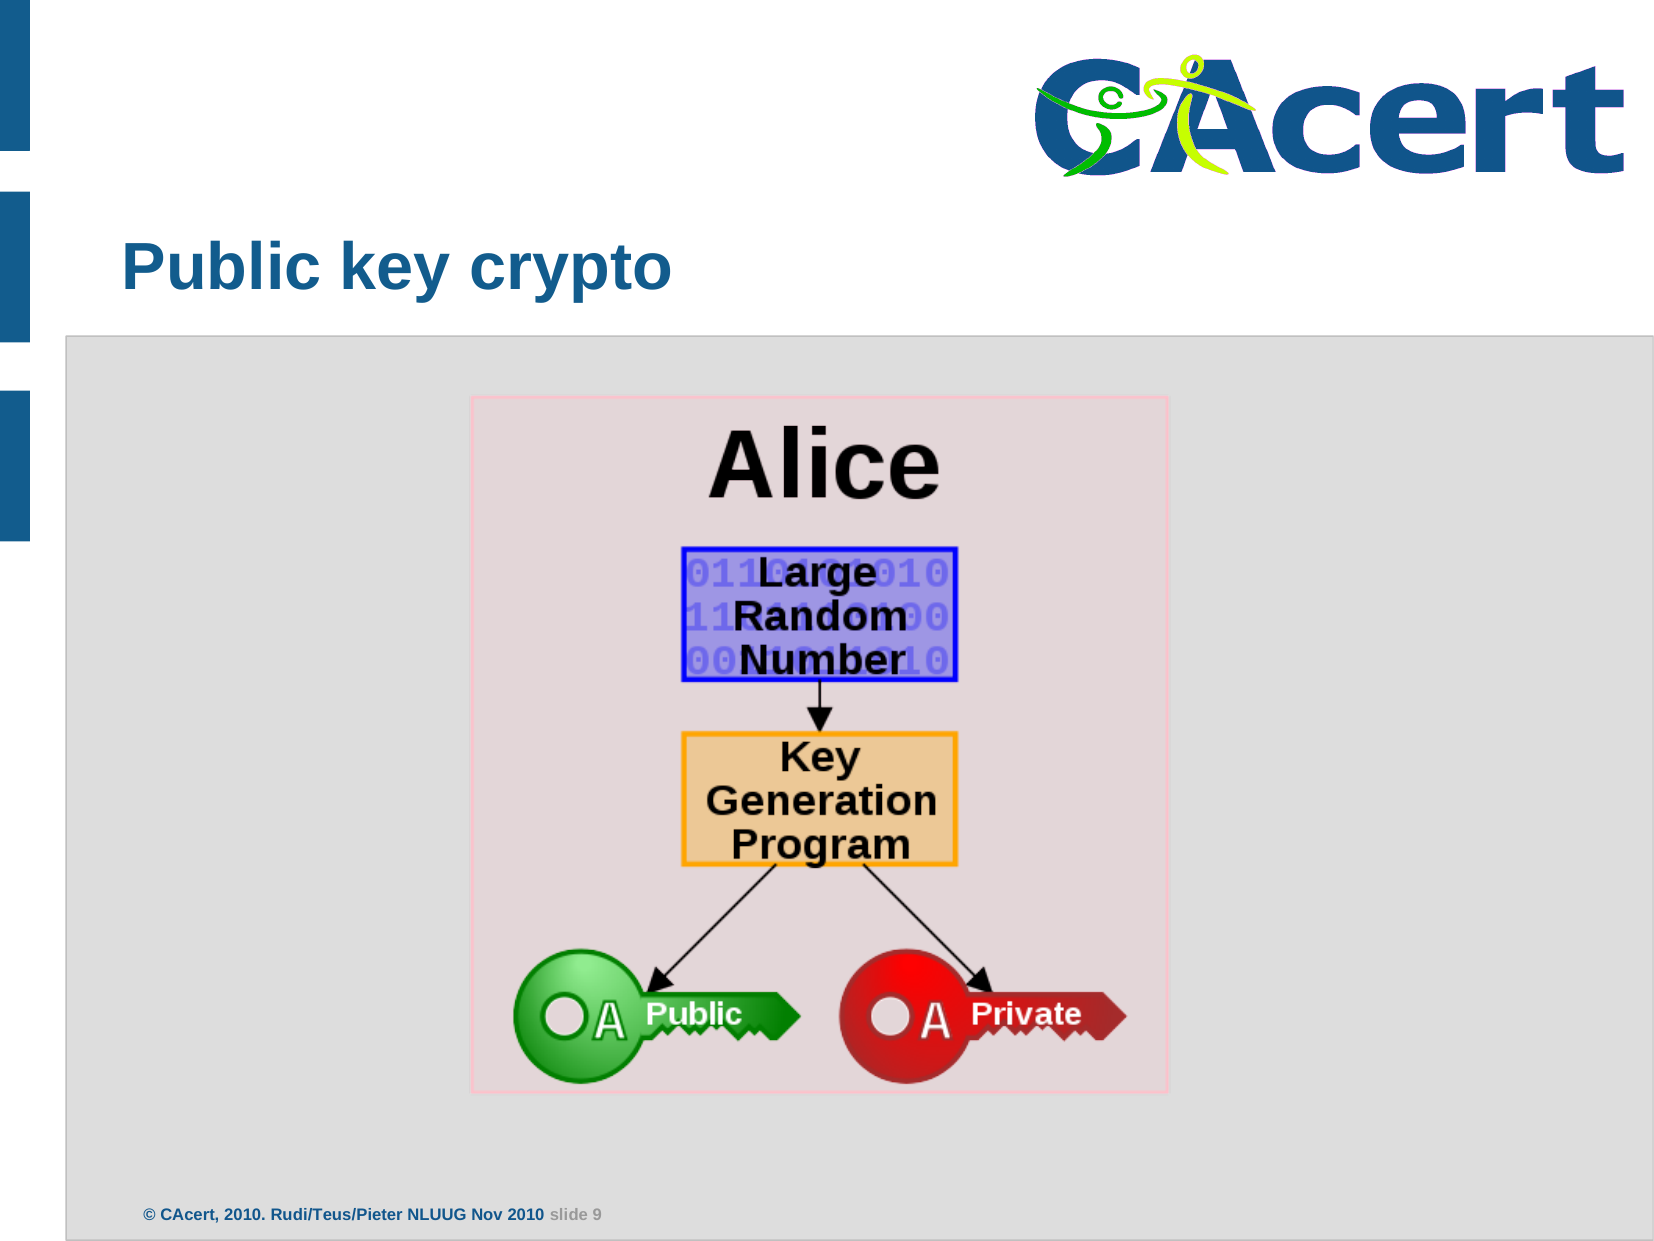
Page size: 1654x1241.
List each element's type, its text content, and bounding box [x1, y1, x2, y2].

picture [1033, 53, 1625, 178]
title Public key crypto [121, 170, 1533, 323]
picture [429, 354, 1211, 1136]
